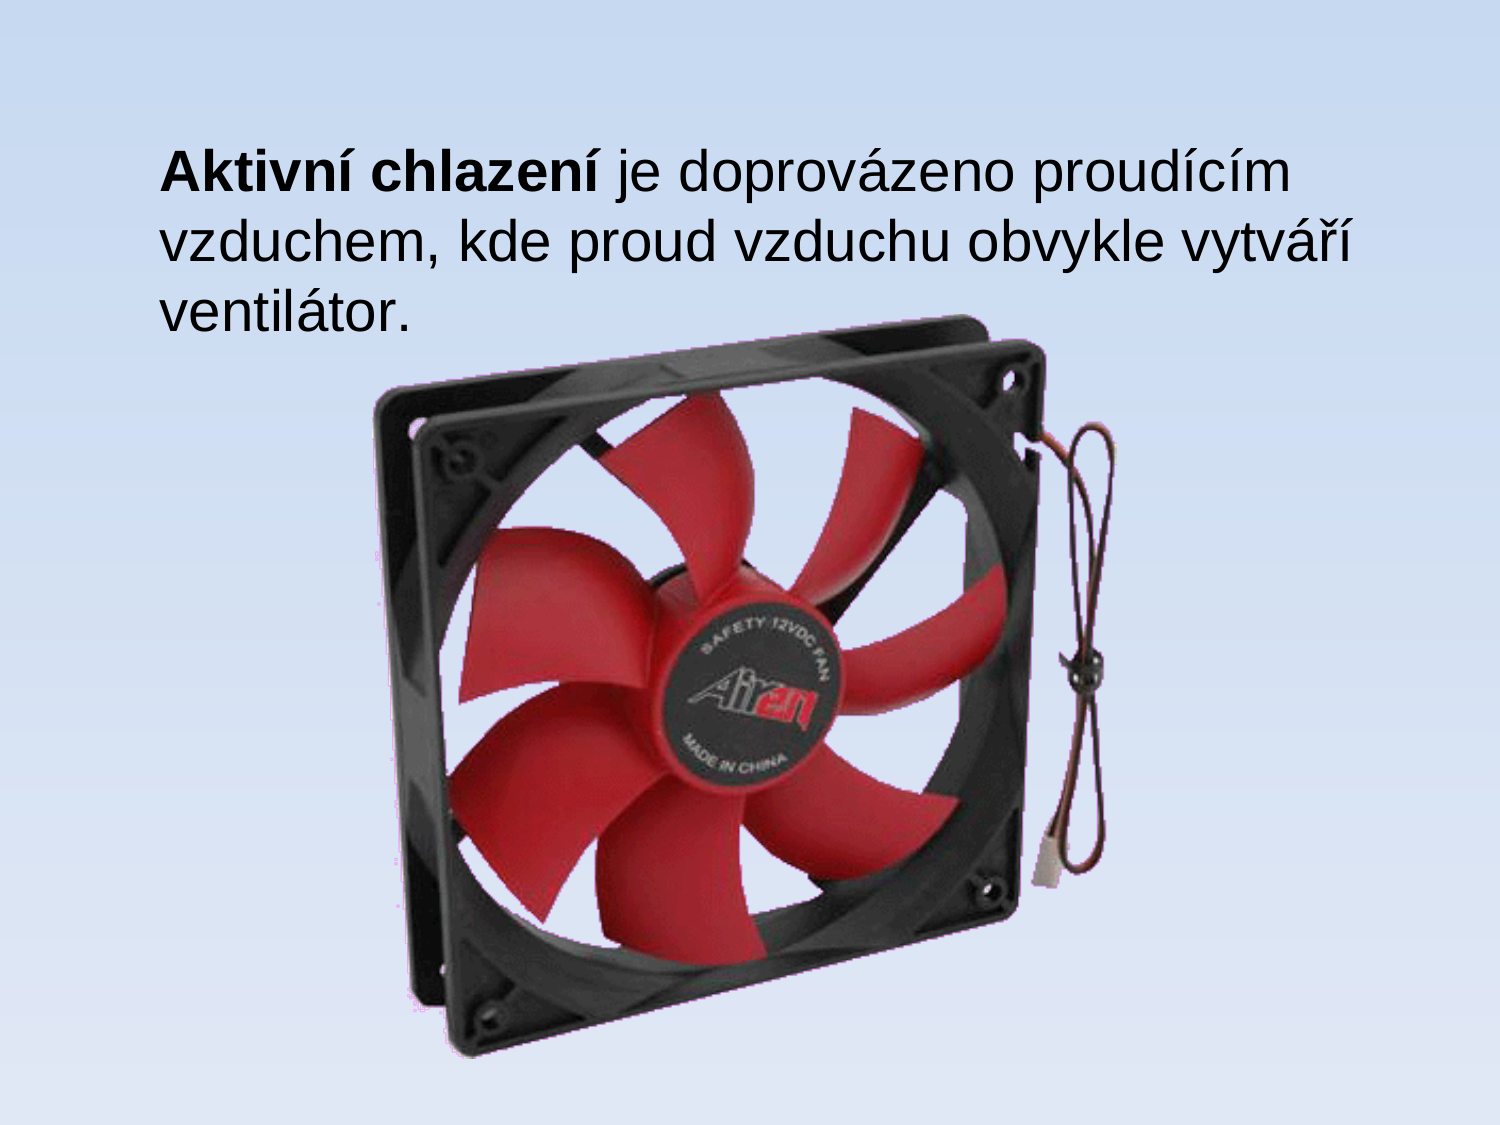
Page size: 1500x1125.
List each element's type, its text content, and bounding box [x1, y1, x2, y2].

list Aktivní chlazení je doprovázeno proudícím vzduchem, kde proud vzduchu obvykle vytváří ventilátor. [88, 125, 1439, 386]
picture [372, 314, 1117, 1059]
